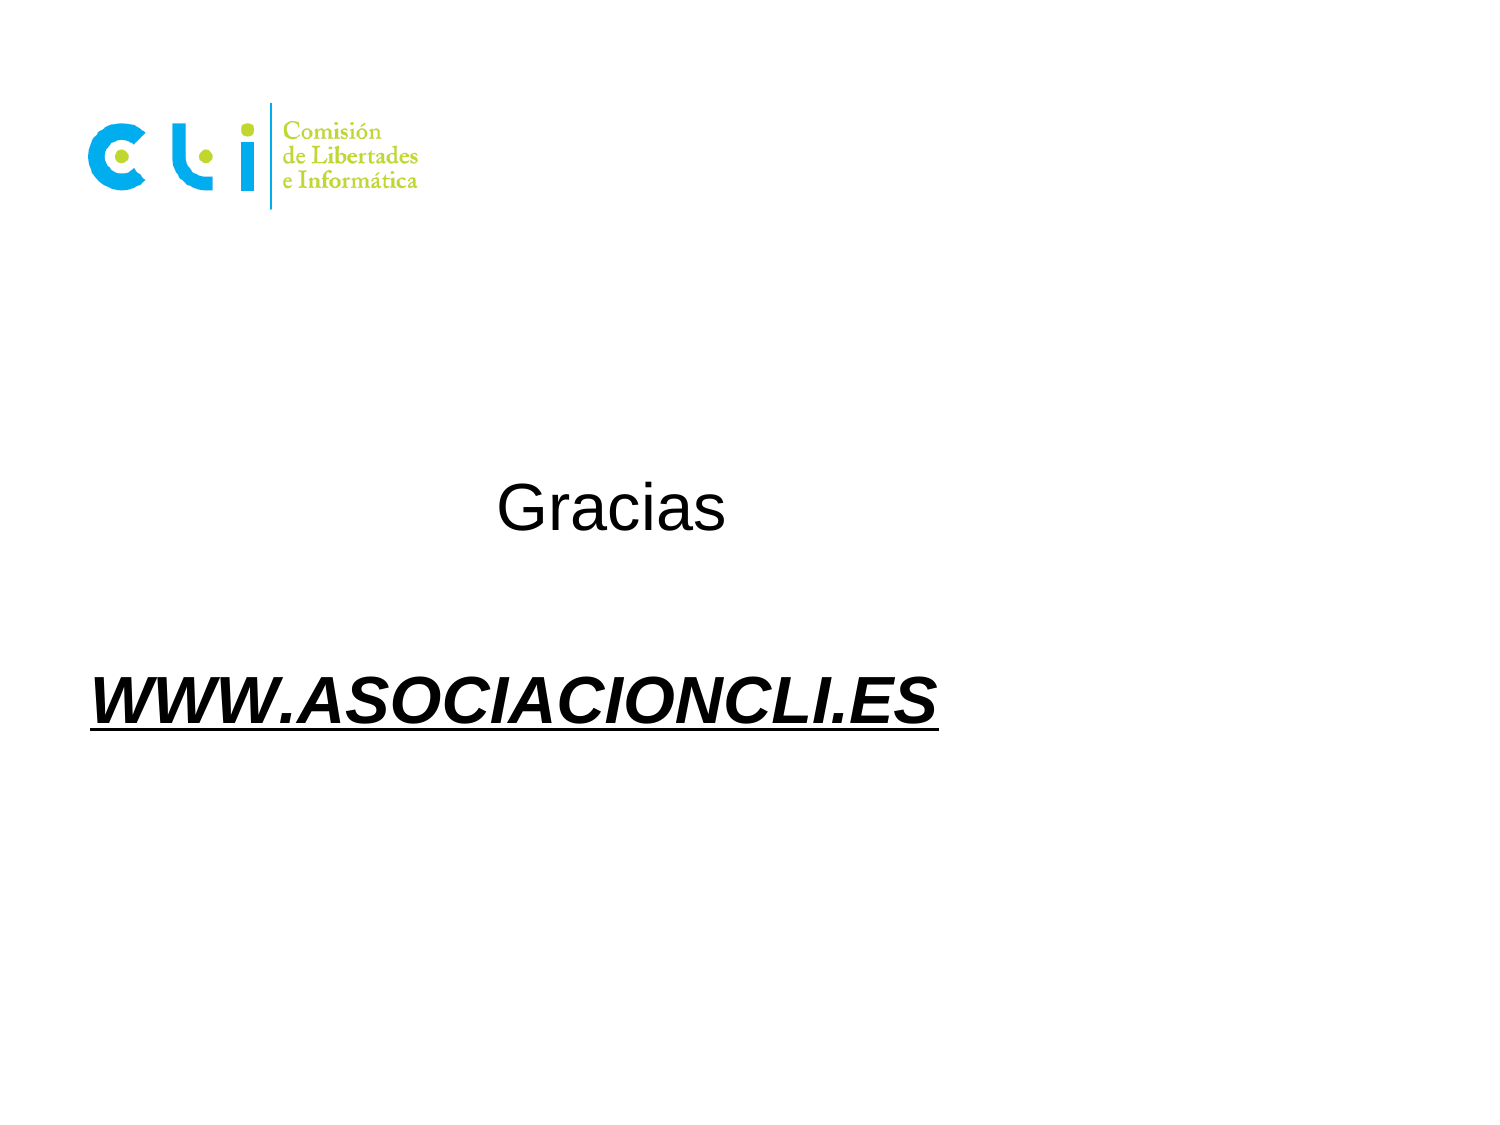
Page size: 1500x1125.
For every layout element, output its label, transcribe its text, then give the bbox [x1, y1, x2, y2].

picture [17, 45, 514, 233]
list Gracias WWW.ASOCIACIONCLI.ES [75, 262, 1426, 1005]
